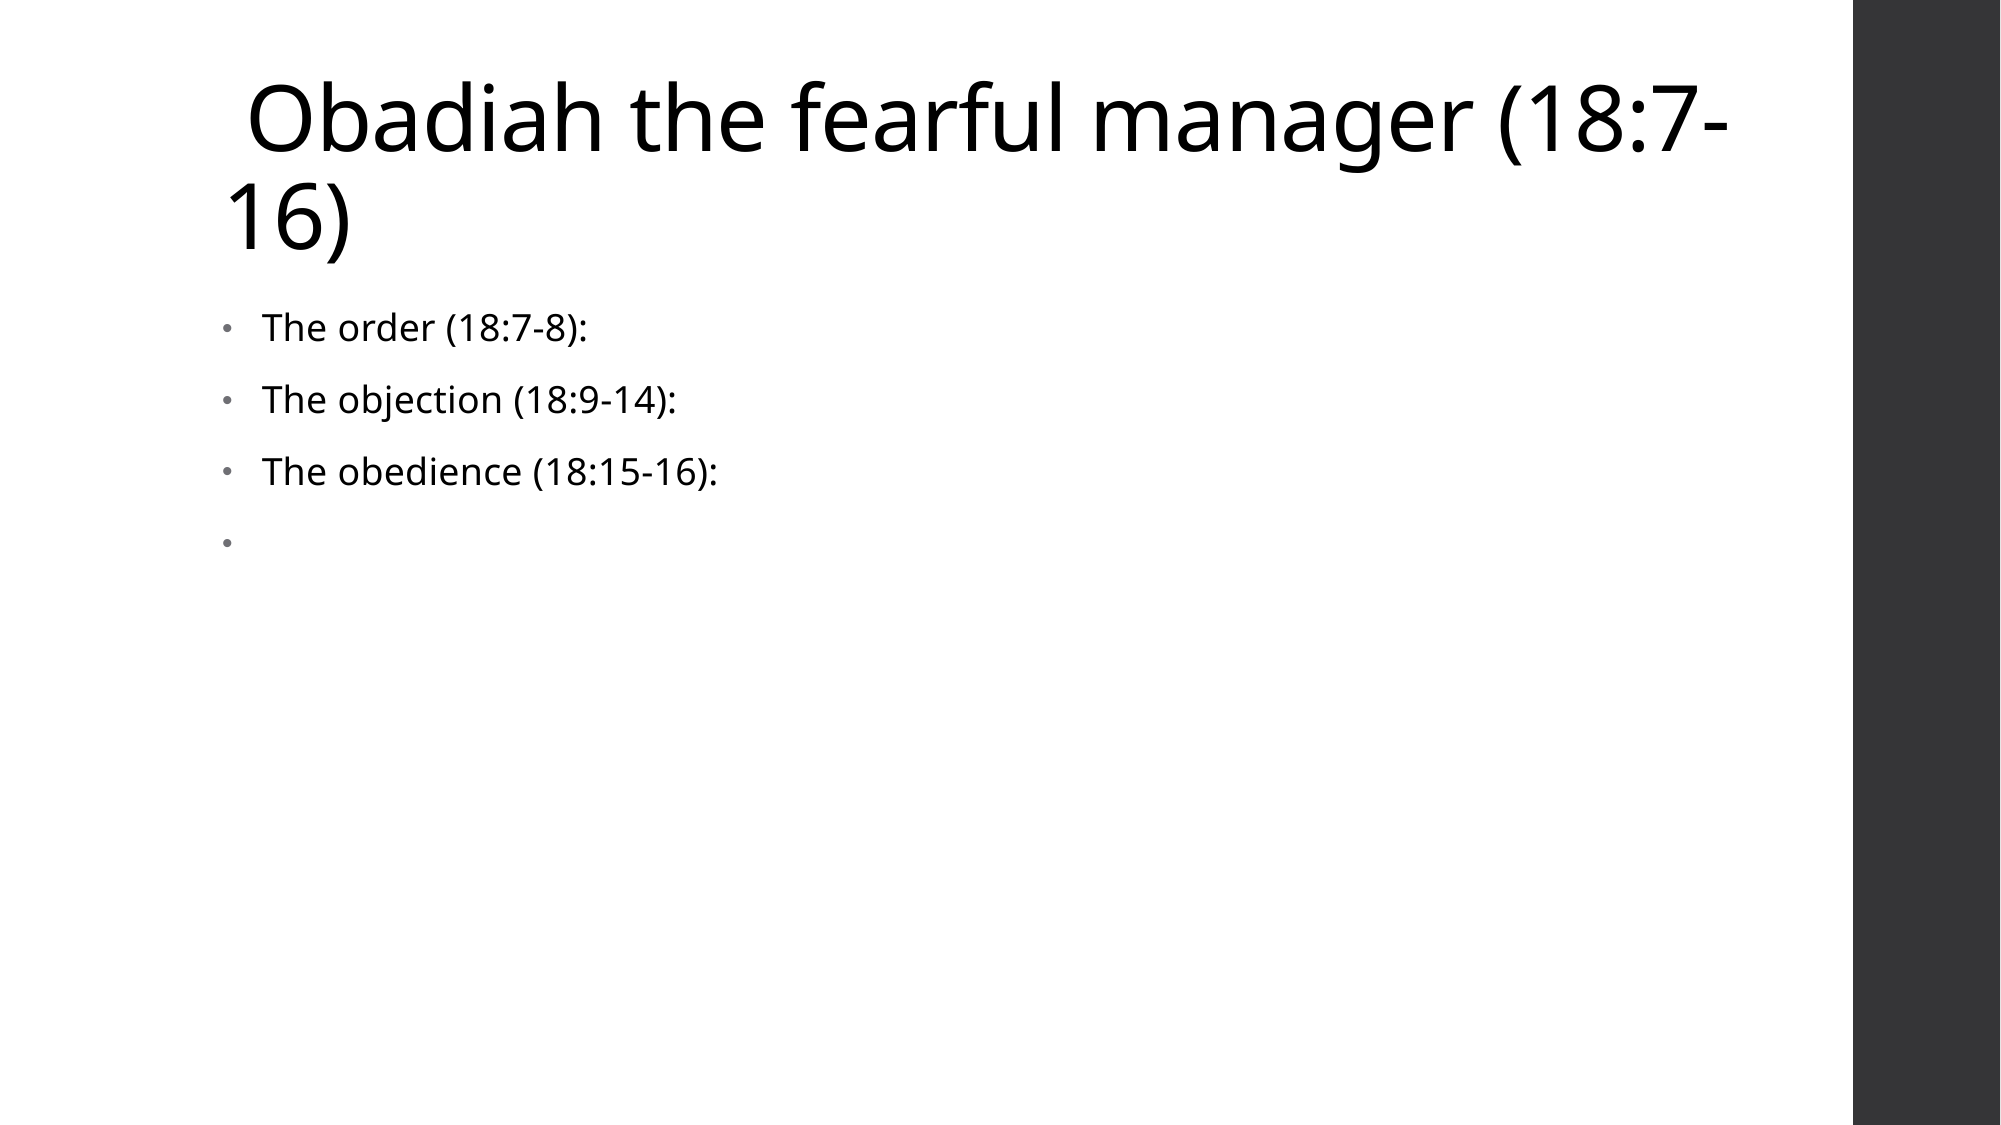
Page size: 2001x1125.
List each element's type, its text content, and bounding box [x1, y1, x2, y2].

list The order (18:7-8): The objection (18:9-14): The obedience (18:15-16): [206, 299, 1617, 1014]
title Obadiah the fearful manager (18:7-16) [206, 60, 1797, 278]
